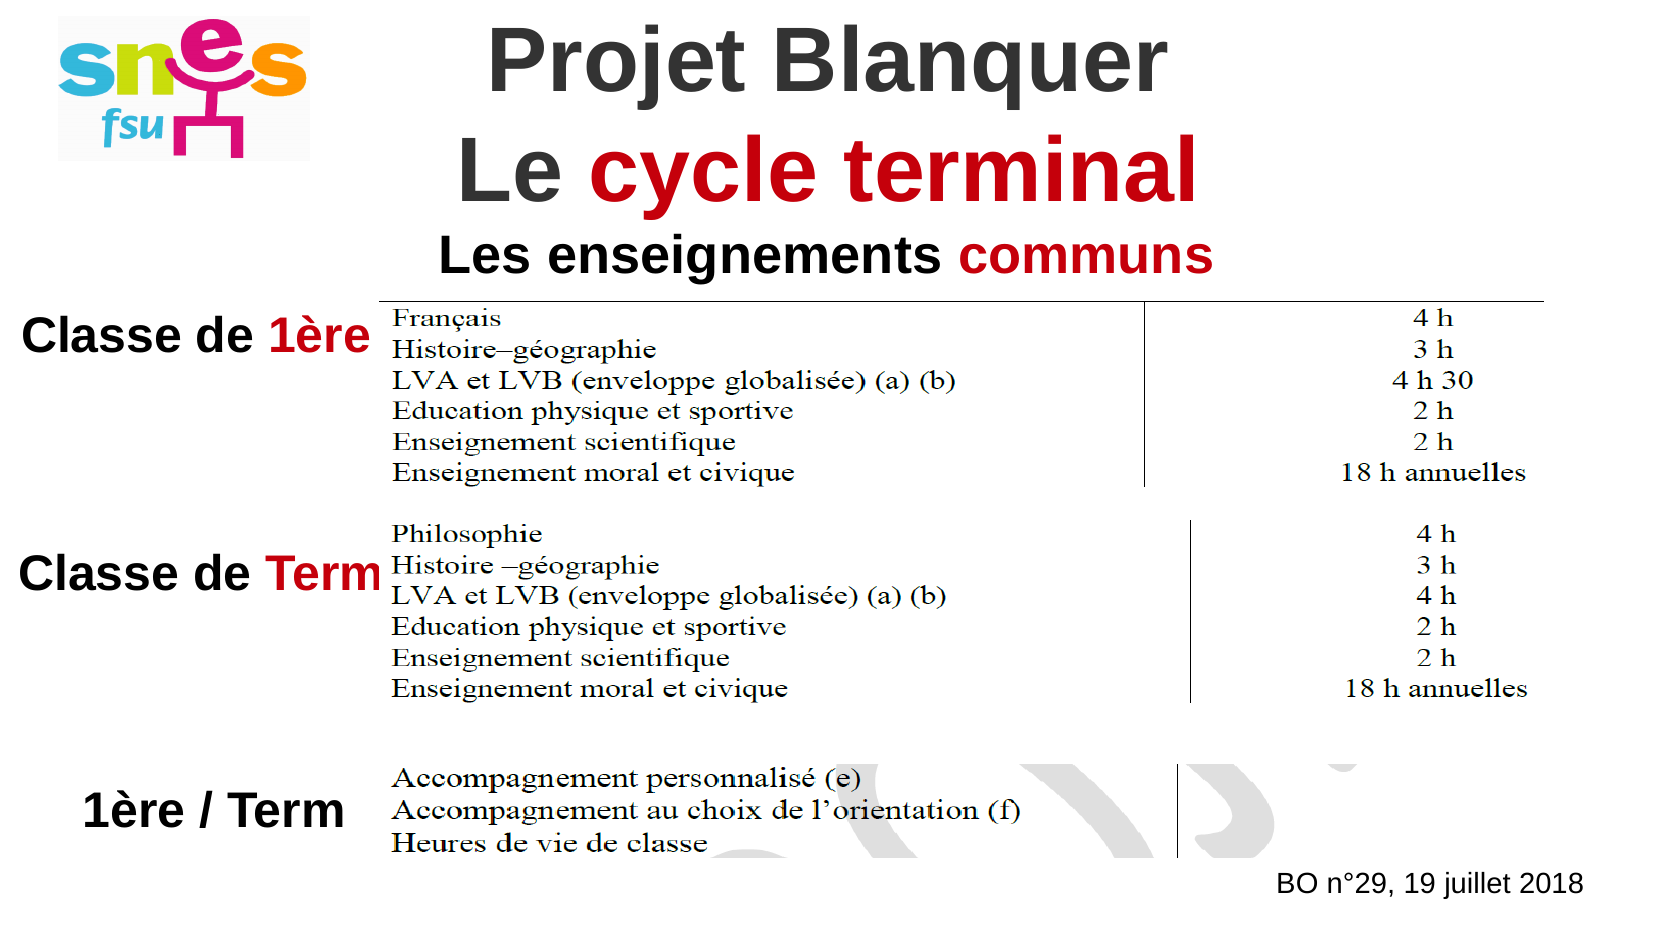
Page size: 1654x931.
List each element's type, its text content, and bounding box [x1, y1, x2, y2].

text_box Classe de Term. [61, 537, 356, 680]
title Projet Blanquer Le cycle terminal [122, 0, 1535, 180]
text_box 1ère / Term [61, 775, 368, 888]
picture [379, 299, 1544, 487]
text_box Classe de 1ère [48, 299, 343, 504]
picture [379, 520, 1544, 703]
text_box BO n°29, 19 juillet 2018 [1261, 859, 1617, 910]
picture [379, 764, 1544, 858]
picture [58, 17, 310, 161]
text_box Les enseignements communs [391, 217, 1262, 293]
